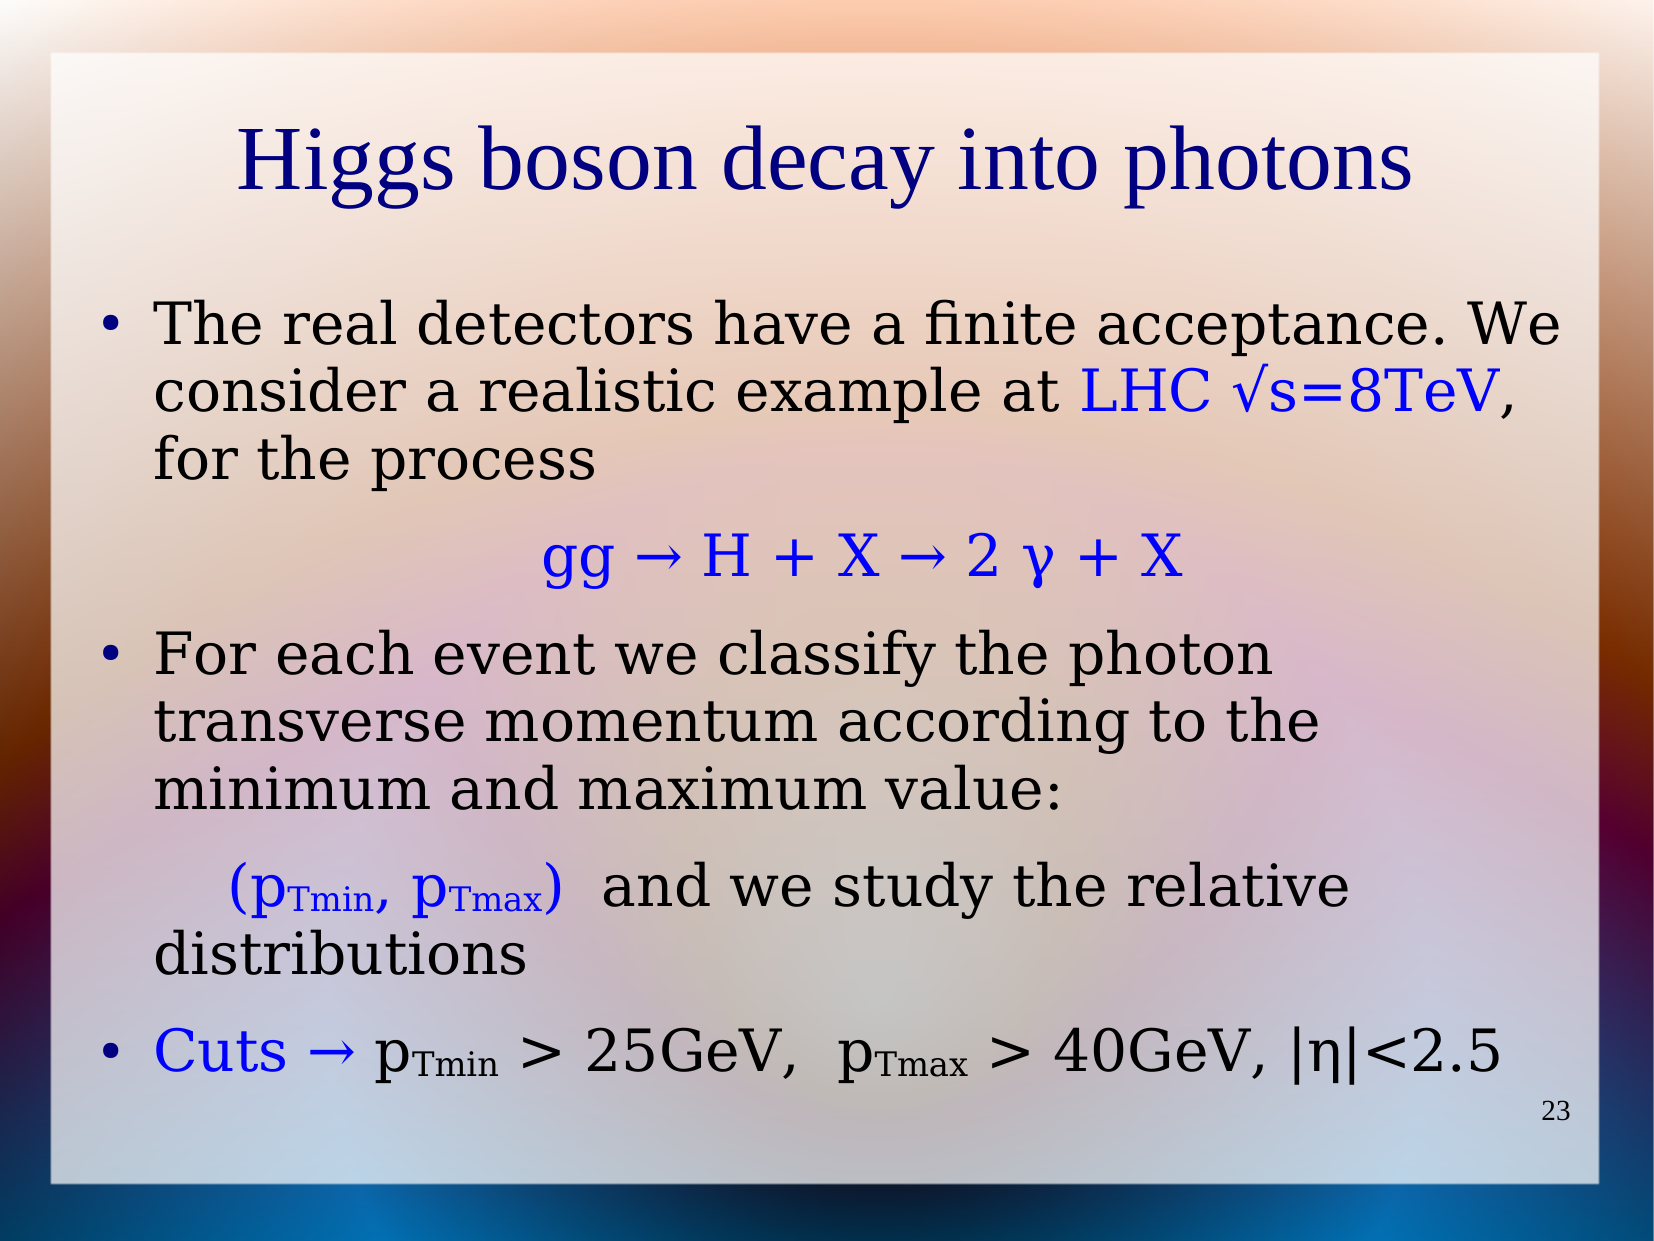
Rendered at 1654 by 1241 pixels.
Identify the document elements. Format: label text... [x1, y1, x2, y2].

list The real detectors have a finite acceptance. We consider a realistic example at LHC √s=8TeV, for the process gg → H + X → 2 γ + X For each event we classify the photon transverse momentum according to the minimum and maximum value: (pTmin, pTmax) and we study the relative distributions Cuts → pTmin > 25GeV, pTmax > 40GeV, |η|<2.5 [82, 290, 1571, 1124]
picture [0, 0, 1654, 1241]
title Higgs boson decay into photons [82, 55, 1571, 263]
